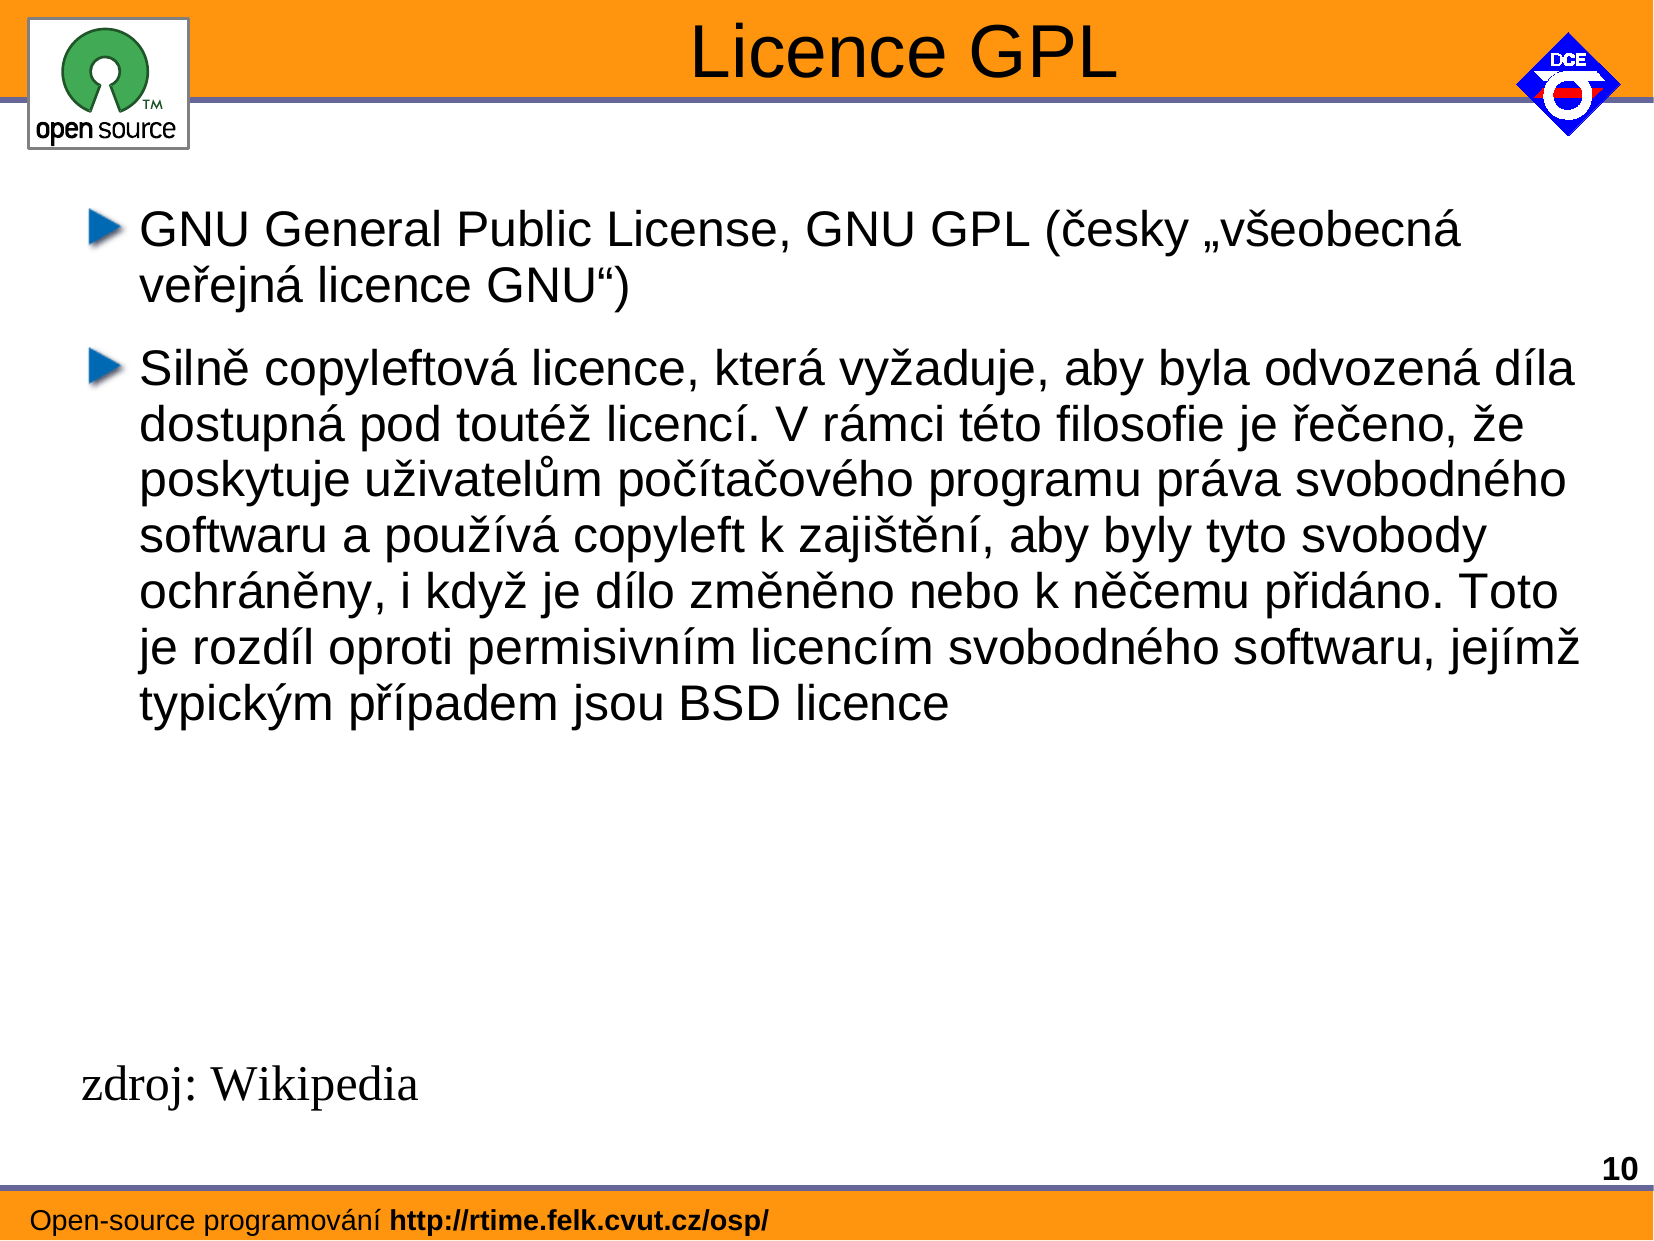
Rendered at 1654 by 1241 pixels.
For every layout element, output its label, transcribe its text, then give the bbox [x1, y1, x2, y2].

title Licence GPL [178, 4, 1631, 98]
text_box zdroj: Wikipedia [75, 1050, 988, 1125]
list GNU General Public License, GNU GPL (česky „všeobecná veřejná licence GNU“) Silně copyleftová licence, která vyžaduje, aby byla odvozená díla dostupná pod toutéž licencí. V rámci této filosofie je řečeno, že poskytuje uživatelům počítačového programu práva svobodného softwaru a používá copyleft k zajištění, aby byly tyto svobody ochráněny, i když je dílo změněno nebo k něčemu přidáno. Toto je rozdíl oproti permisivním licencím svobodného softwaru, jejímž typickým případem jsou BSD licence [68, 201, 1592, 1063]
